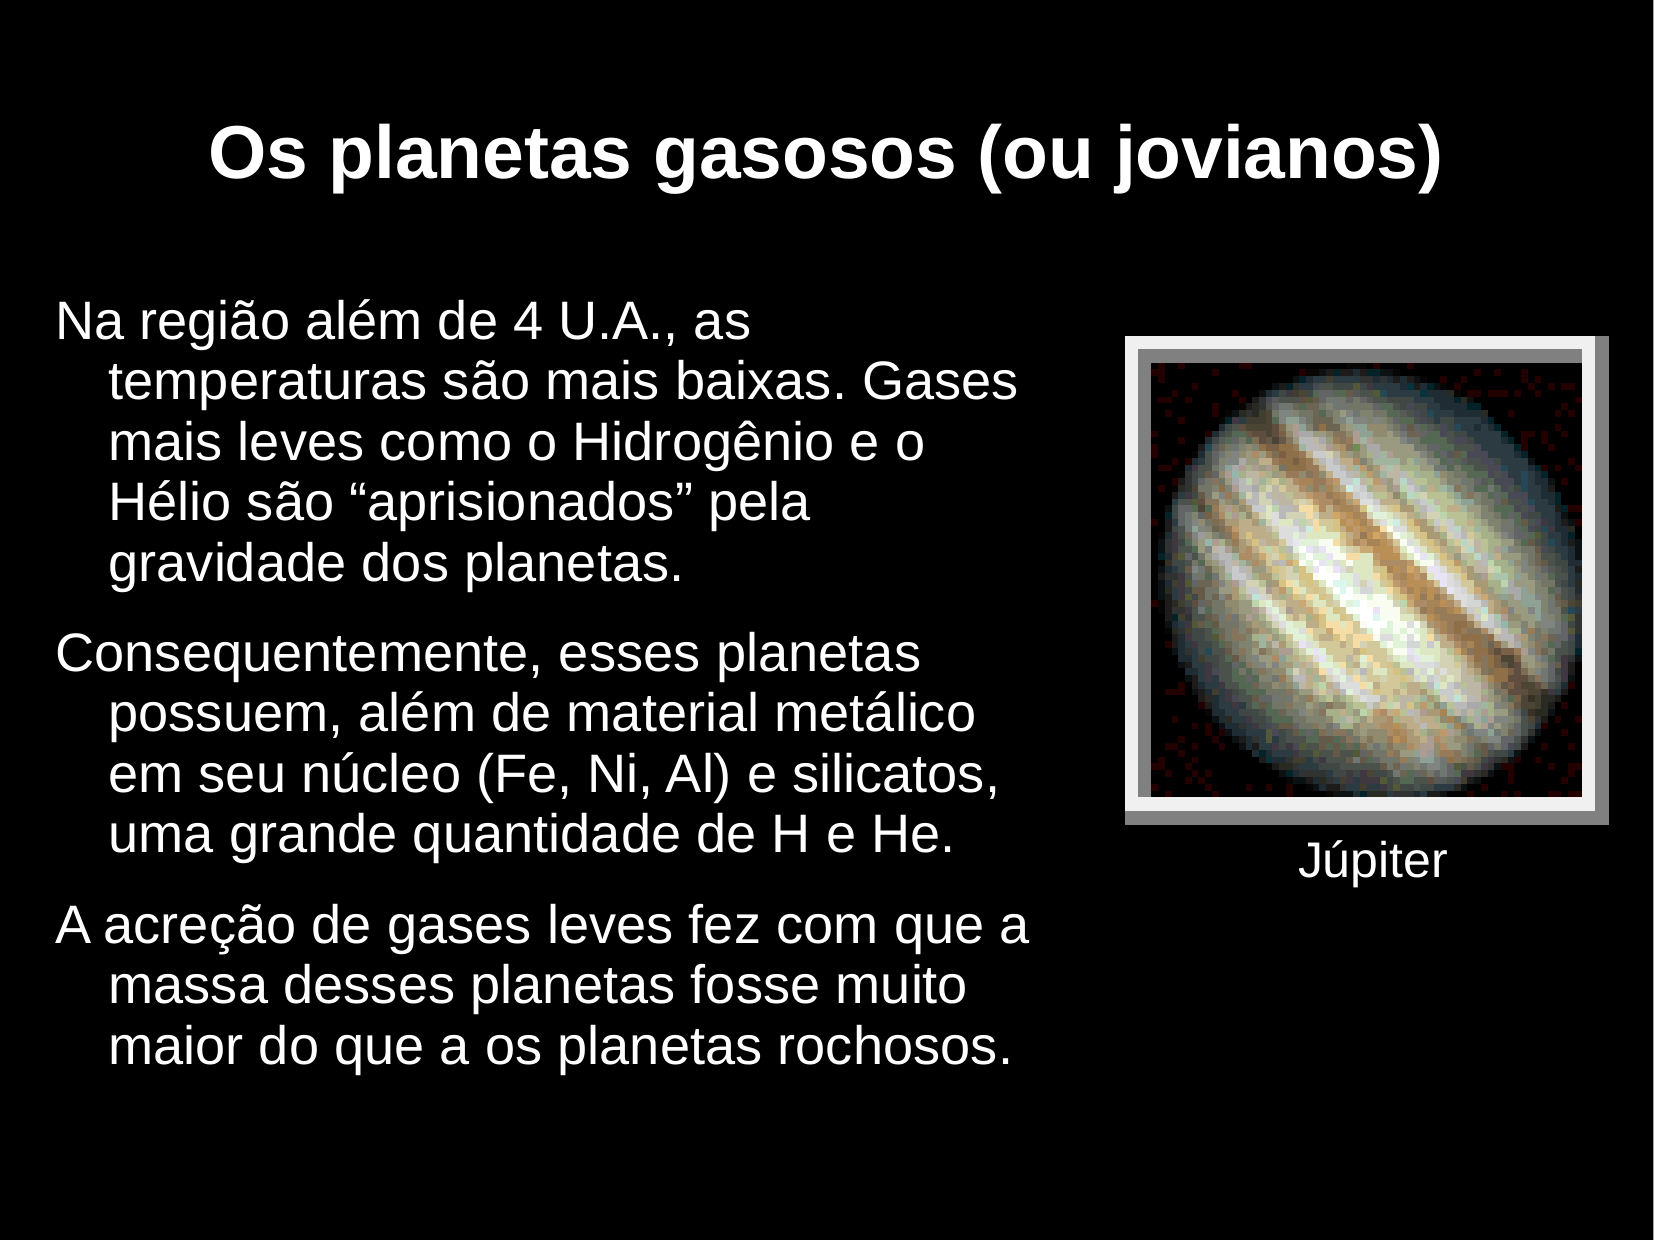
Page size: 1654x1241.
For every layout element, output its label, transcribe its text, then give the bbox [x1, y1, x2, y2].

text_box Júpiter [1283, 825, 1463, 902]
title Os planetas gasosos (ou jovianos) [82, 49, 1571, 257]
picture [1125, 336, 1609, 826]
list Na região além de 4 U.A., as temperaturas são mais baixas. Gases mais leves como o Hidrogênio e o Hélio são “aprisionados” pela gravidade dos planetas. Consequentemente, esses planetas possuem, além de material metálico em seu núcleo (Fe, Ni, Al) e silicatos, uma grande quantidade de H e He. A acreção de gases leves fez com que a massa desses planetas fosse muito maior do que a os planetas rochosos. [37, 290, 1051, 1157]
